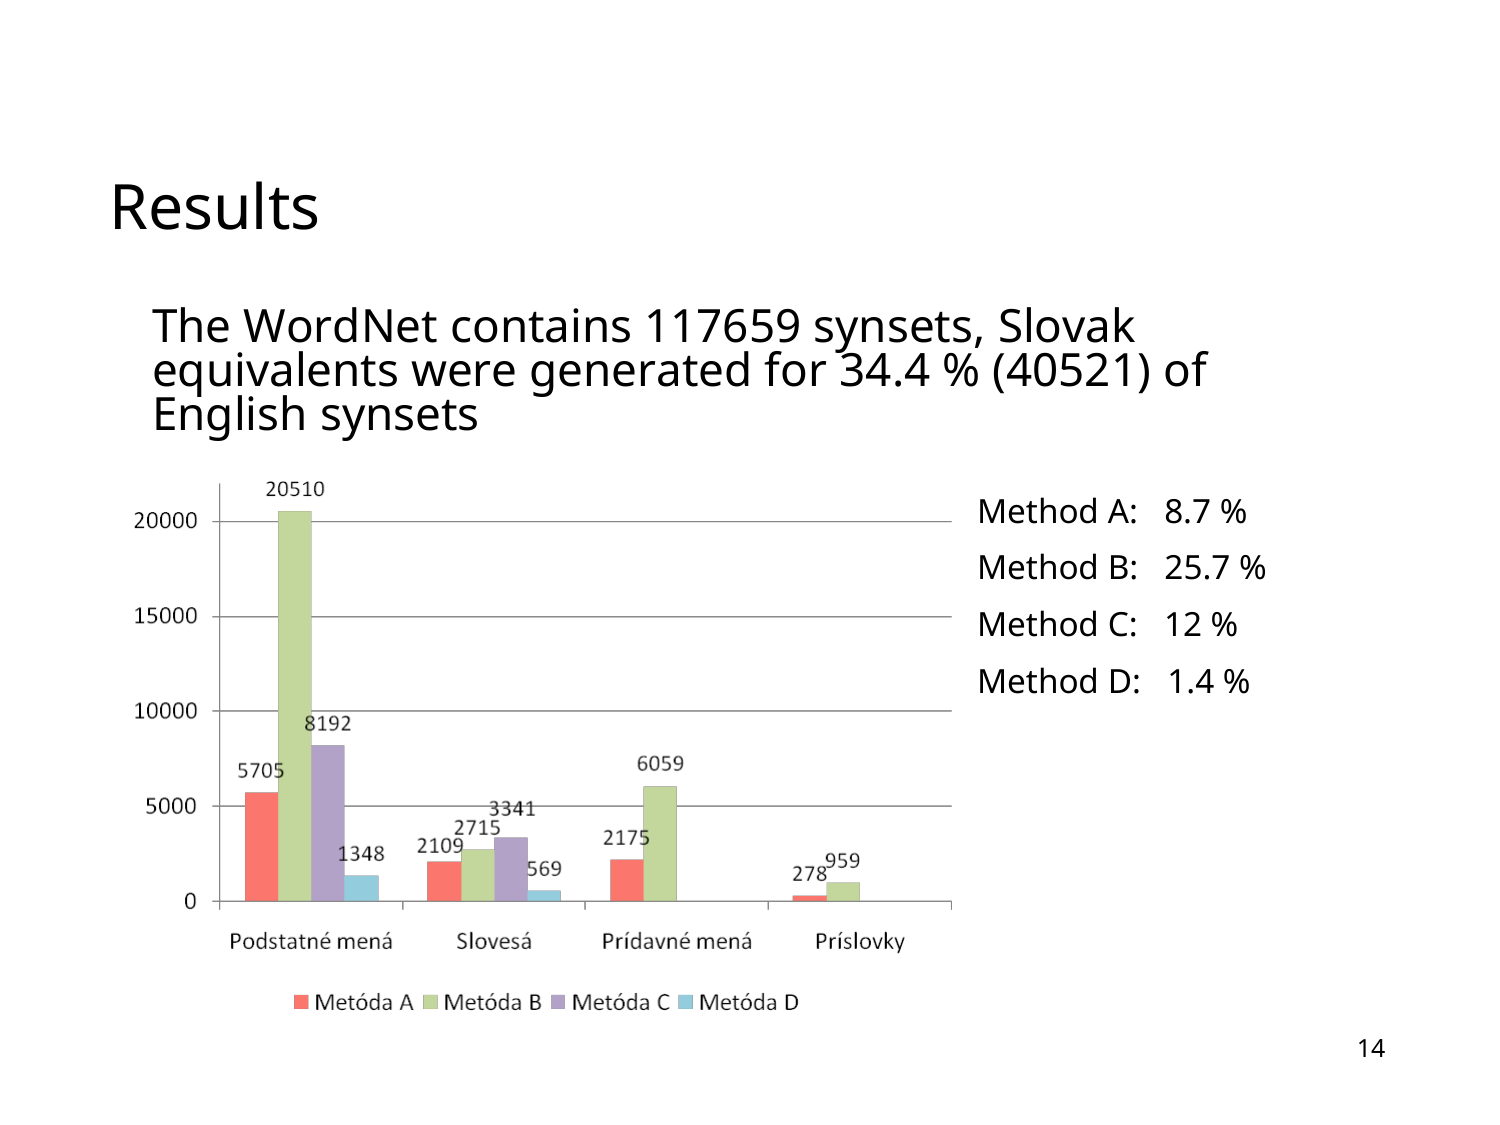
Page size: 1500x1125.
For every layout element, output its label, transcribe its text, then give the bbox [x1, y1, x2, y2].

text_box The WordNet contains 117659 synsets, Slovak equivalents were generated for 34.4 % (40521) of English synsets [137, 299, 1351, 448]
text_box Method A: 8.7 % Method B: 25.7 % Method C: 12 % Method D: 1.4 % [962, 437, 1401, 761]
title Results [94, 49, 1407, 250]
text_box <number> [1074, 1024, 1401, 1103]
picture [110, 457, 975, 1034]
